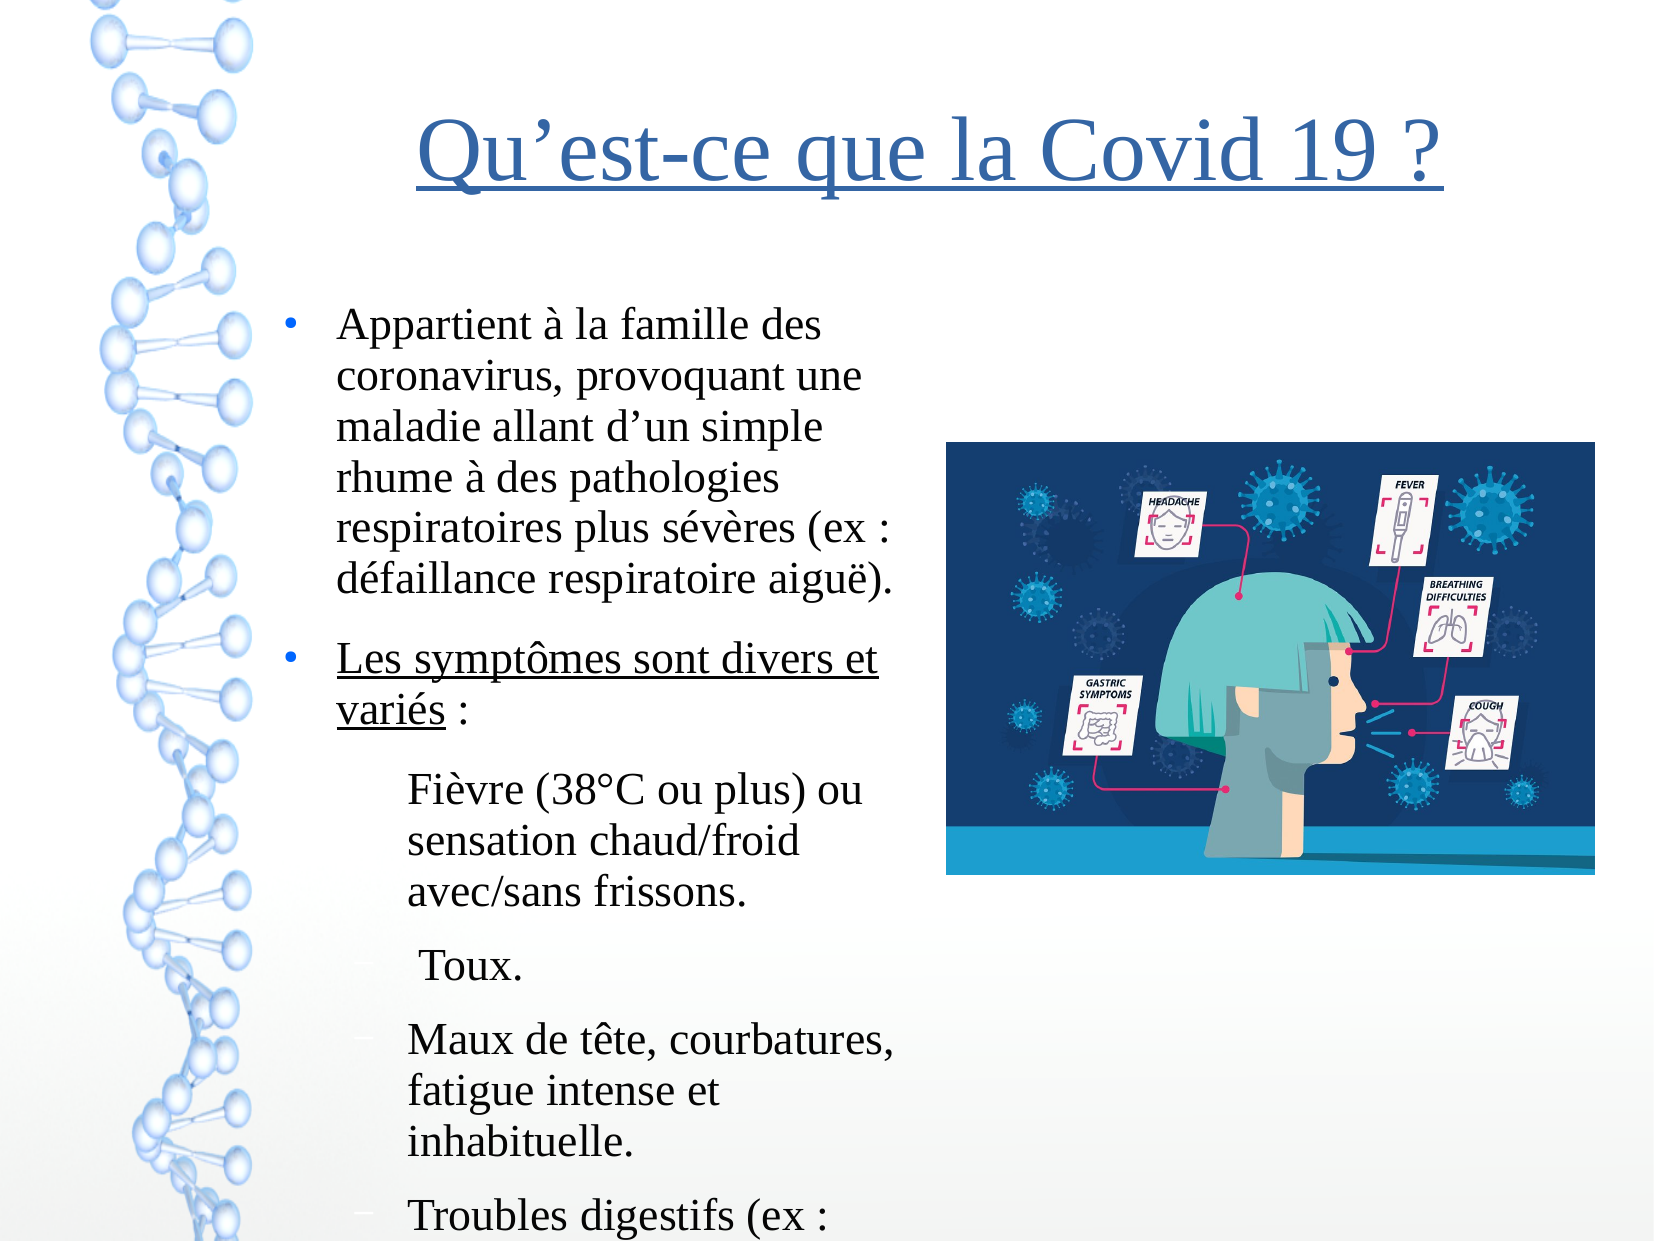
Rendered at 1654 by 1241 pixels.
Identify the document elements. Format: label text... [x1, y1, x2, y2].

title Qu’est-ce que la Covid 19 ? [265, 47, 1595, 252]
list Appartient à la famille des coronavirus, provoquant une maladie allant d’un simple rhume à des pathologies respiratoires plus sévères (ex : défaillance respiratoire aiguë). Les symptômes sont divers et variés : Fièvre (38°C ou plus) ou sensation chaud/froid avec/sans frissons. Toux. Maux de tête, courbatures, fatigue intense et inhabituelle. Troubles digestifs (ex : diarrhées). Perte du goût et/ou de l’odorat. Dans les formes graves : difficultés à respirer pouvant amener à une hospitalisation en réanimation. [265, 299, 915, 1019]
picture [0, 0, 1654, 1241]
